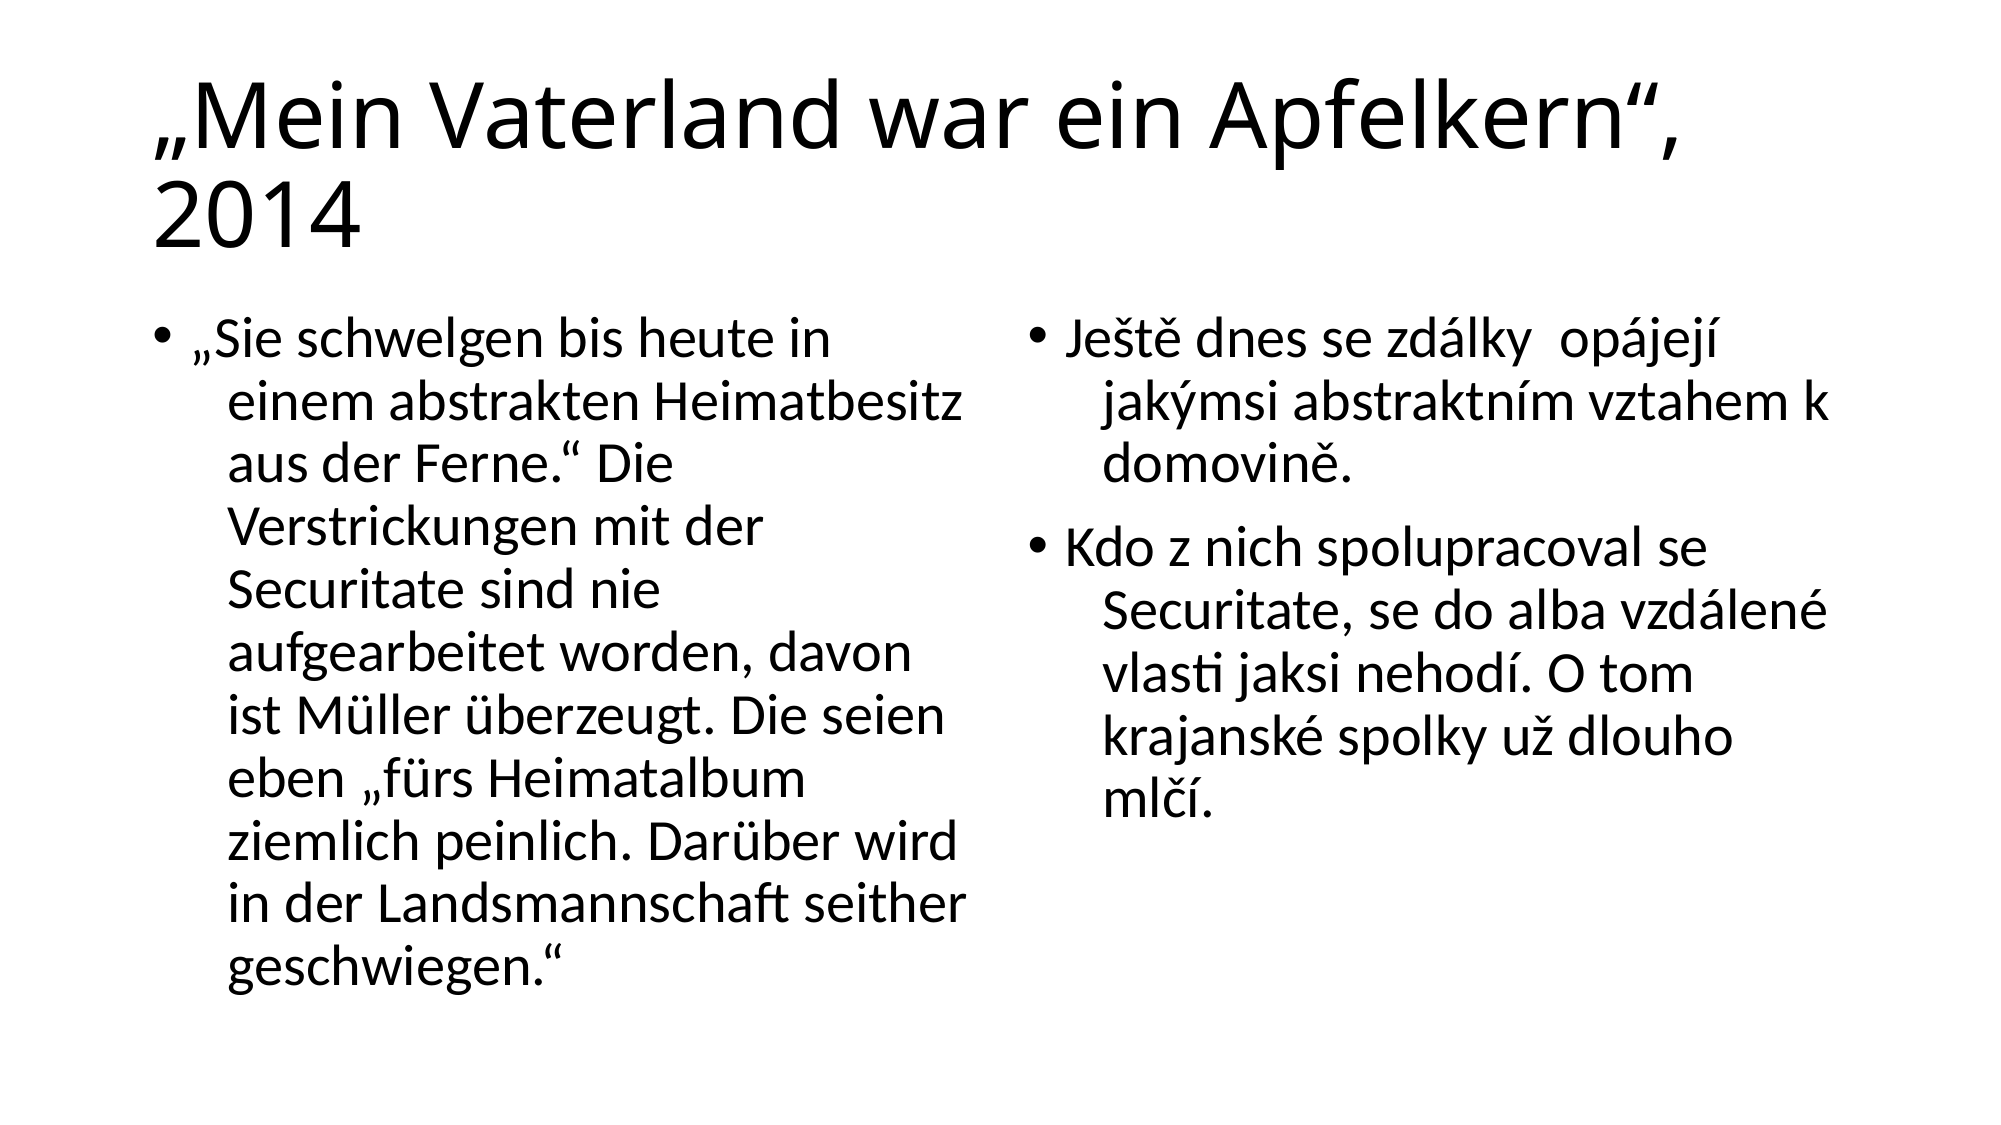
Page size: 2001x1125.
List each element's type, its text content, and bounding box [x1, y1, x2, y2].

list „Sie schwelgen bis heute in einem abstrakten Heimatbesitz aus der Ferne.“ Die Verstrickungen mit der Securitate sind nie aufgearbeitet worden, davon ist Müller überzeugt. Die seien eben „fürs Heimatalbum ziemlich peinlich. Darüber wird in der Landsmannschaft seither geschwiegen.“ [137, 299, 988, 1014]
title „Mein Vaterland war ein Apfelkern“, 2014 [137, 59, 1863, 278]
list Ještě dnes se zdálky opájejí jakýmsi abstraktním vztahem k domovině. Kdo z nich spolupracoval se Securitate, se do alba vzdálené vlasti jaksi nehodí. O tom krajanské spolky už dlouho mlčí. [1012, 299, 1863, 1014]
